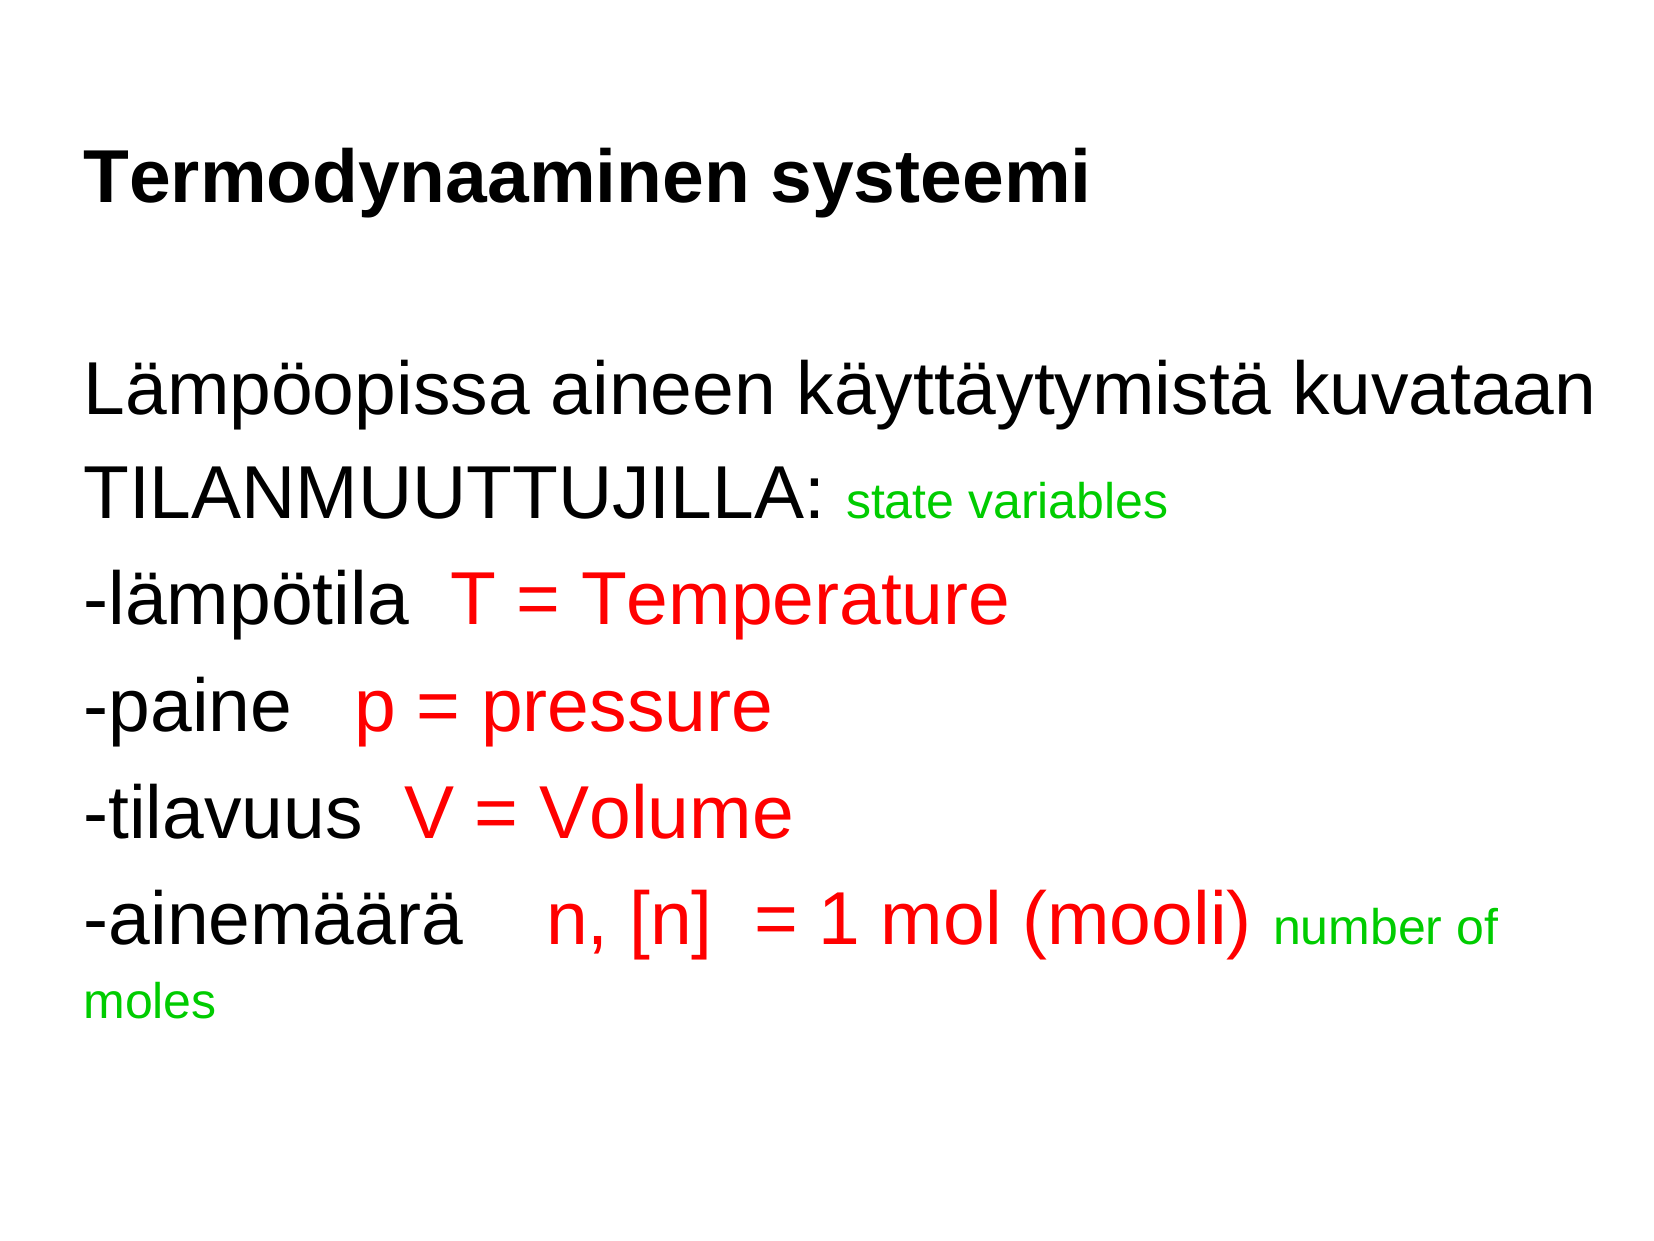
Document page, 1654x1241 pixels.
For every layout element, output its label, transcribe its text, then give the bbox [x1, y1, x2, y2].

text_box Termodynaaminen systeemi Lämpöopissa aineen käyttäytymistä kuvataan TILANMUUTTUJILLA: state variables -lämpötila T = Temperature -paine p = pressure -tilavuus V = Volume -ainemäärä n, [n] = 1 mol (mooli) number of moles [68, 106, 1613, 968]
